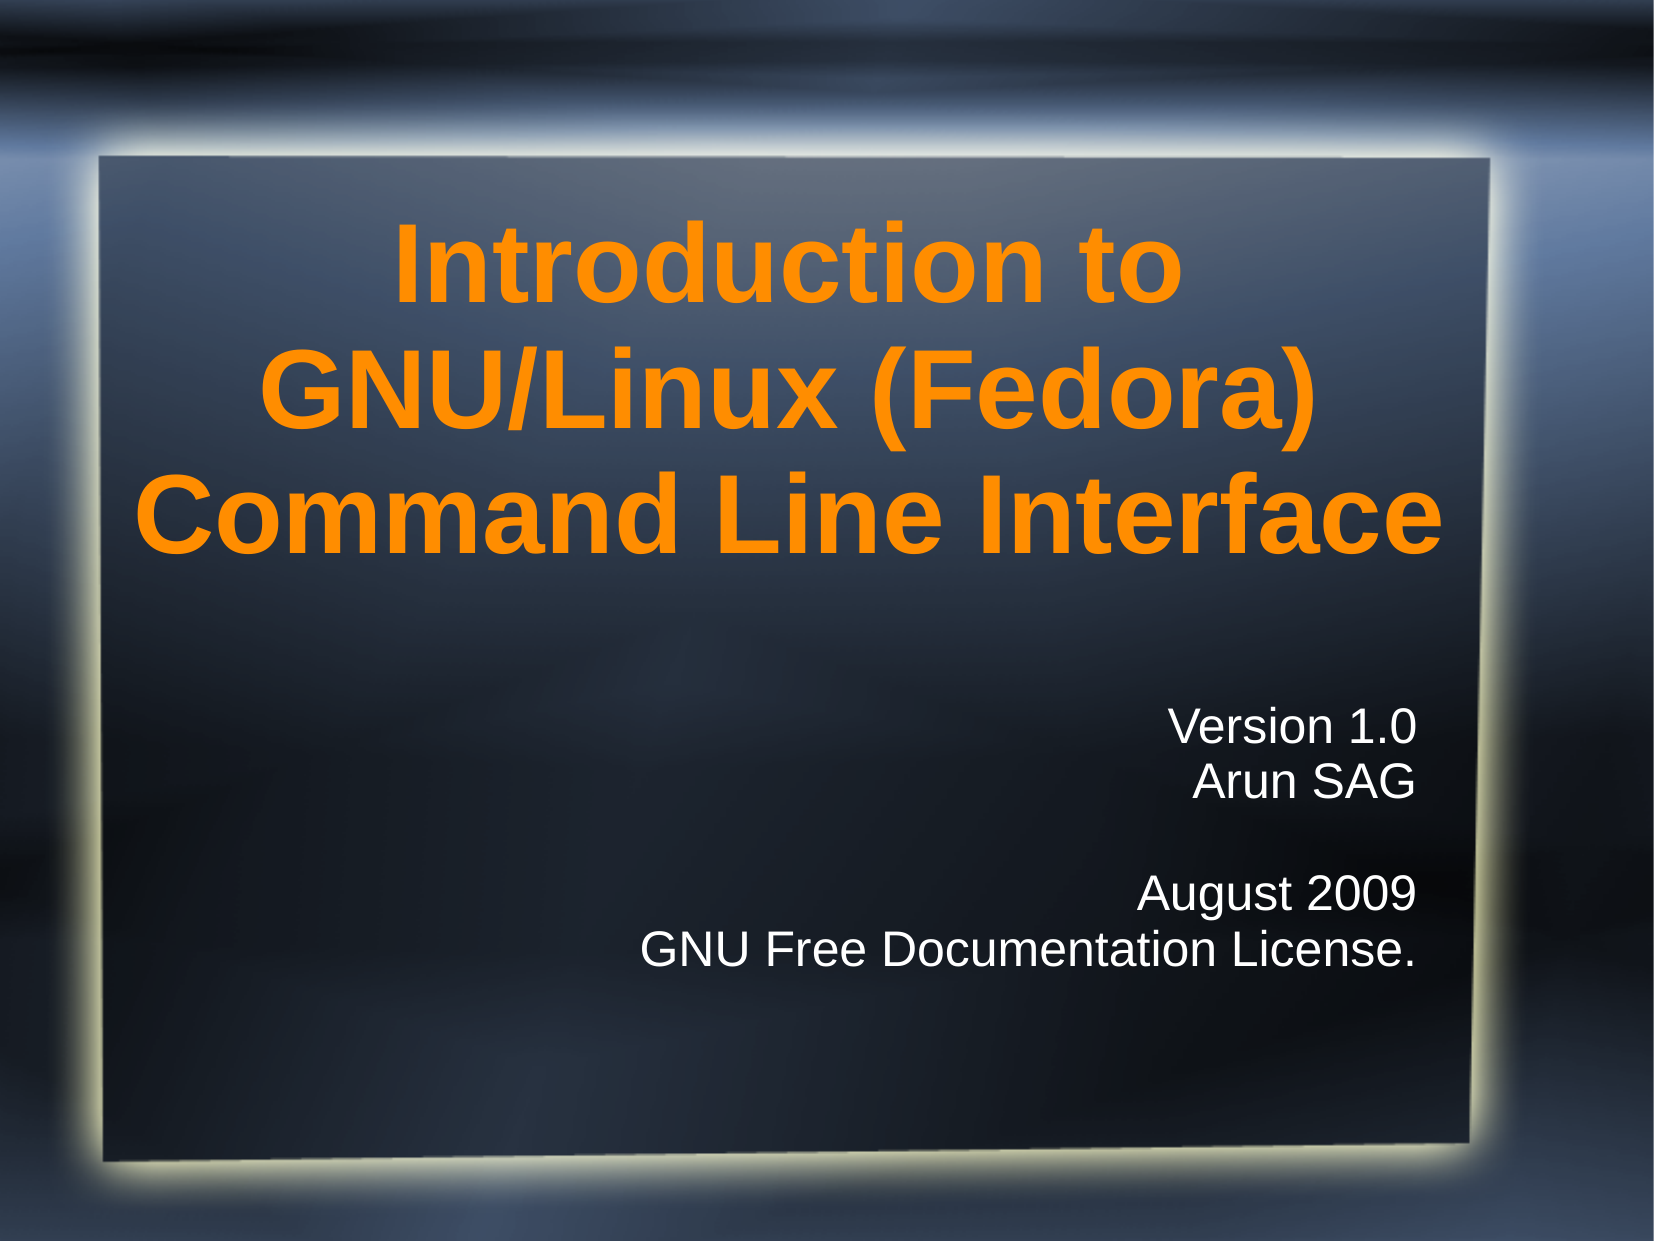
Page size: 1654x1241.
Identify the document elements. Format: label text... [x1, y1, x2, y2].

title Introduction to GNU/Linux (Fedora) Command Line Interface [131, 187, 1447, 591]
picture [0, 0, 1654, 1241]
subtitle Version 1.0 Arun SAG August 2009 GNU Free Documentation License. [135, 561, 1418, 1114]
